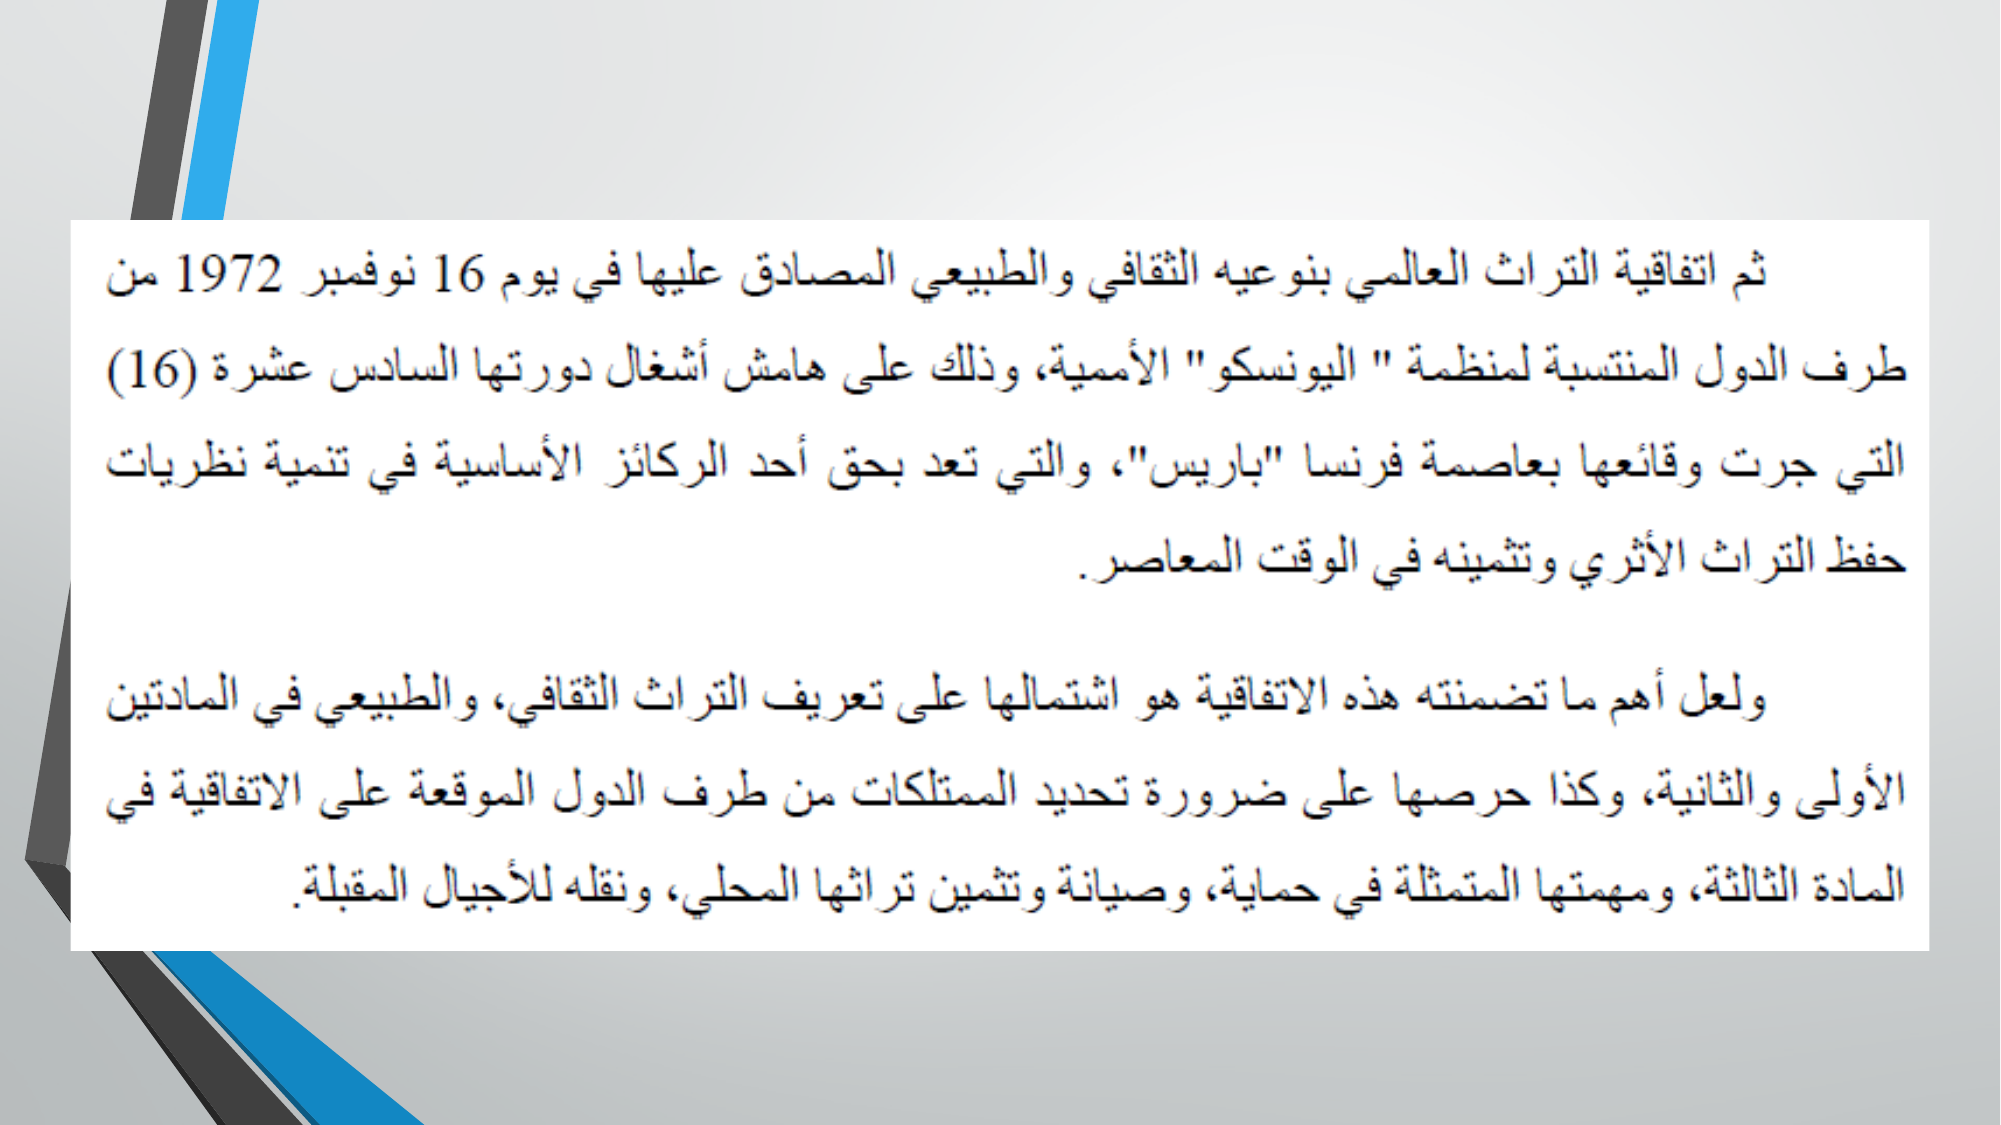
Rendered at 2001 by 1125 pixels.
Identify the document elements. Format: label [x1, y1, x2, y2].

picture [70, 220, 1930, 951]
